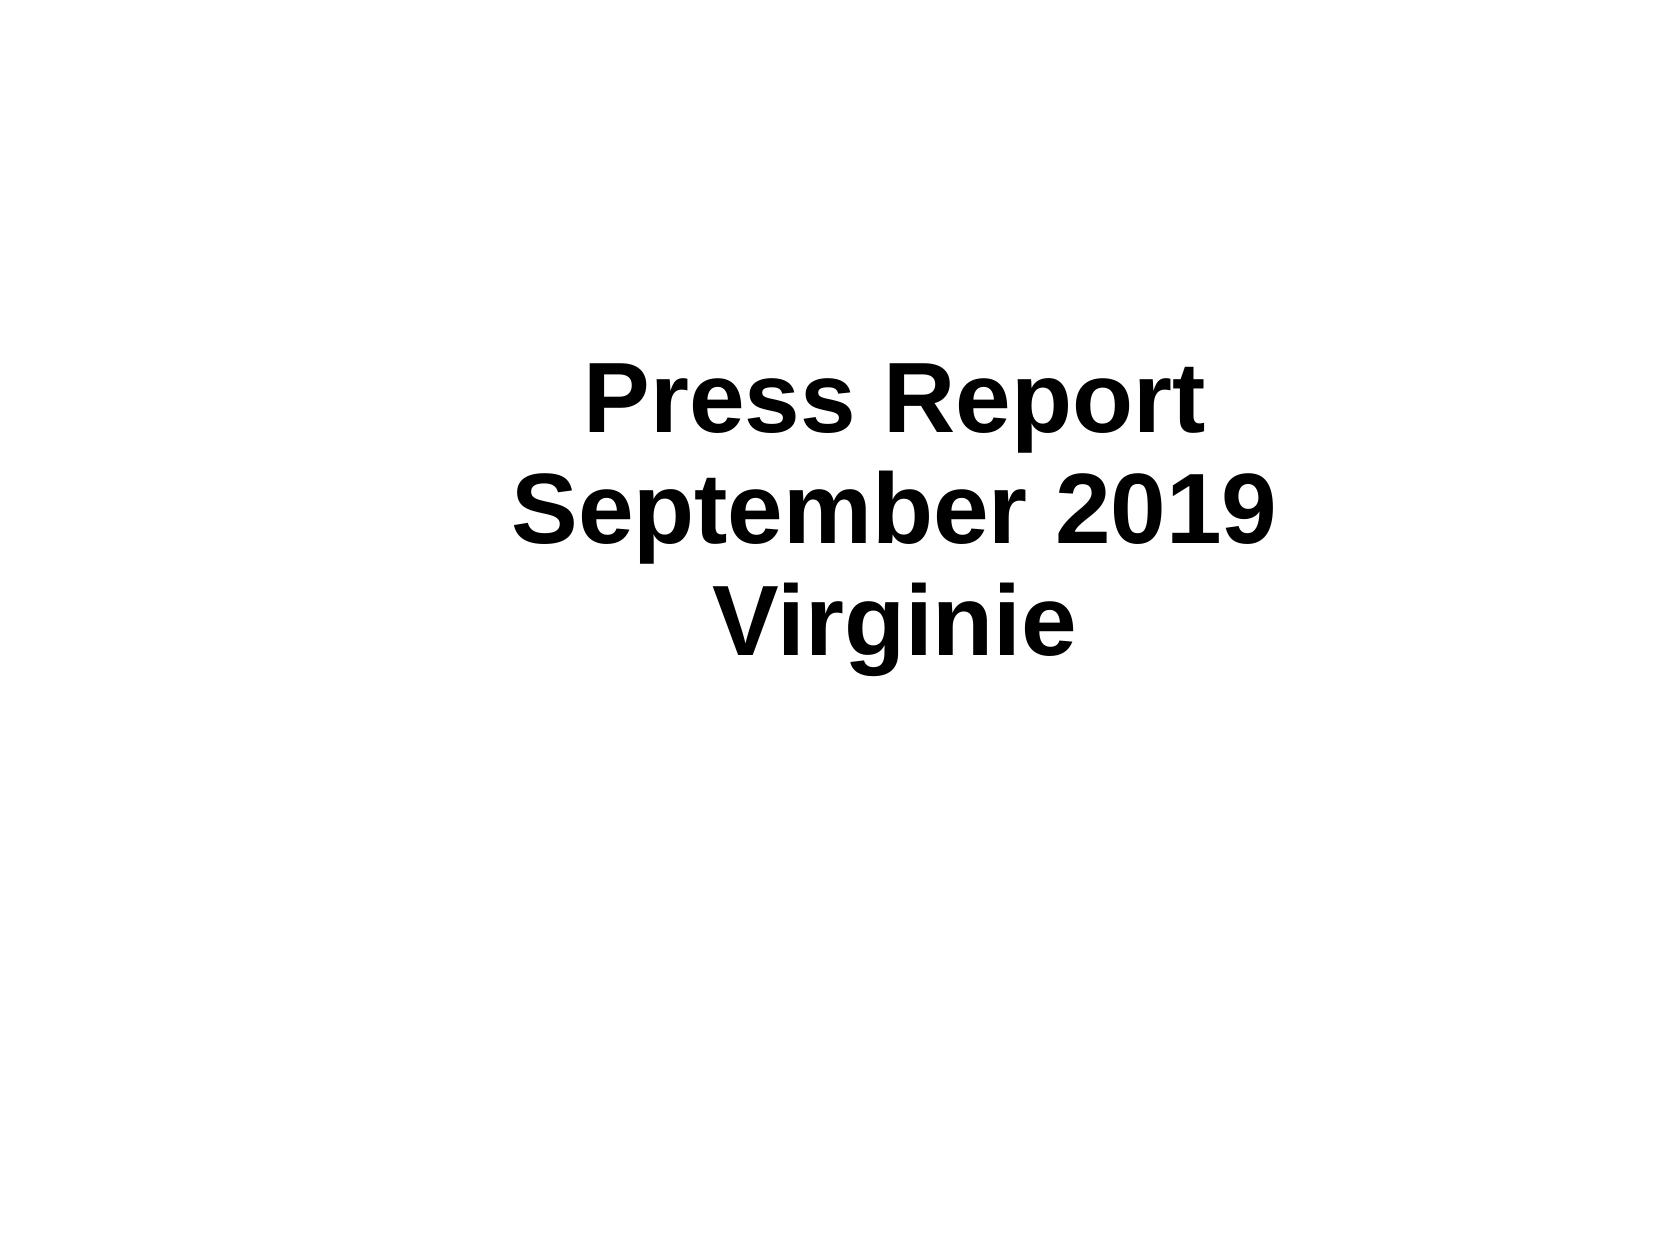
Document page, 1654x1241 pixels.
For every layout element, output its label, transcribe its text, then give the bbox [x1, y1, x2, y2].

text_box Press Report September 2019 Virginie [496, 334, 1293, 839]
